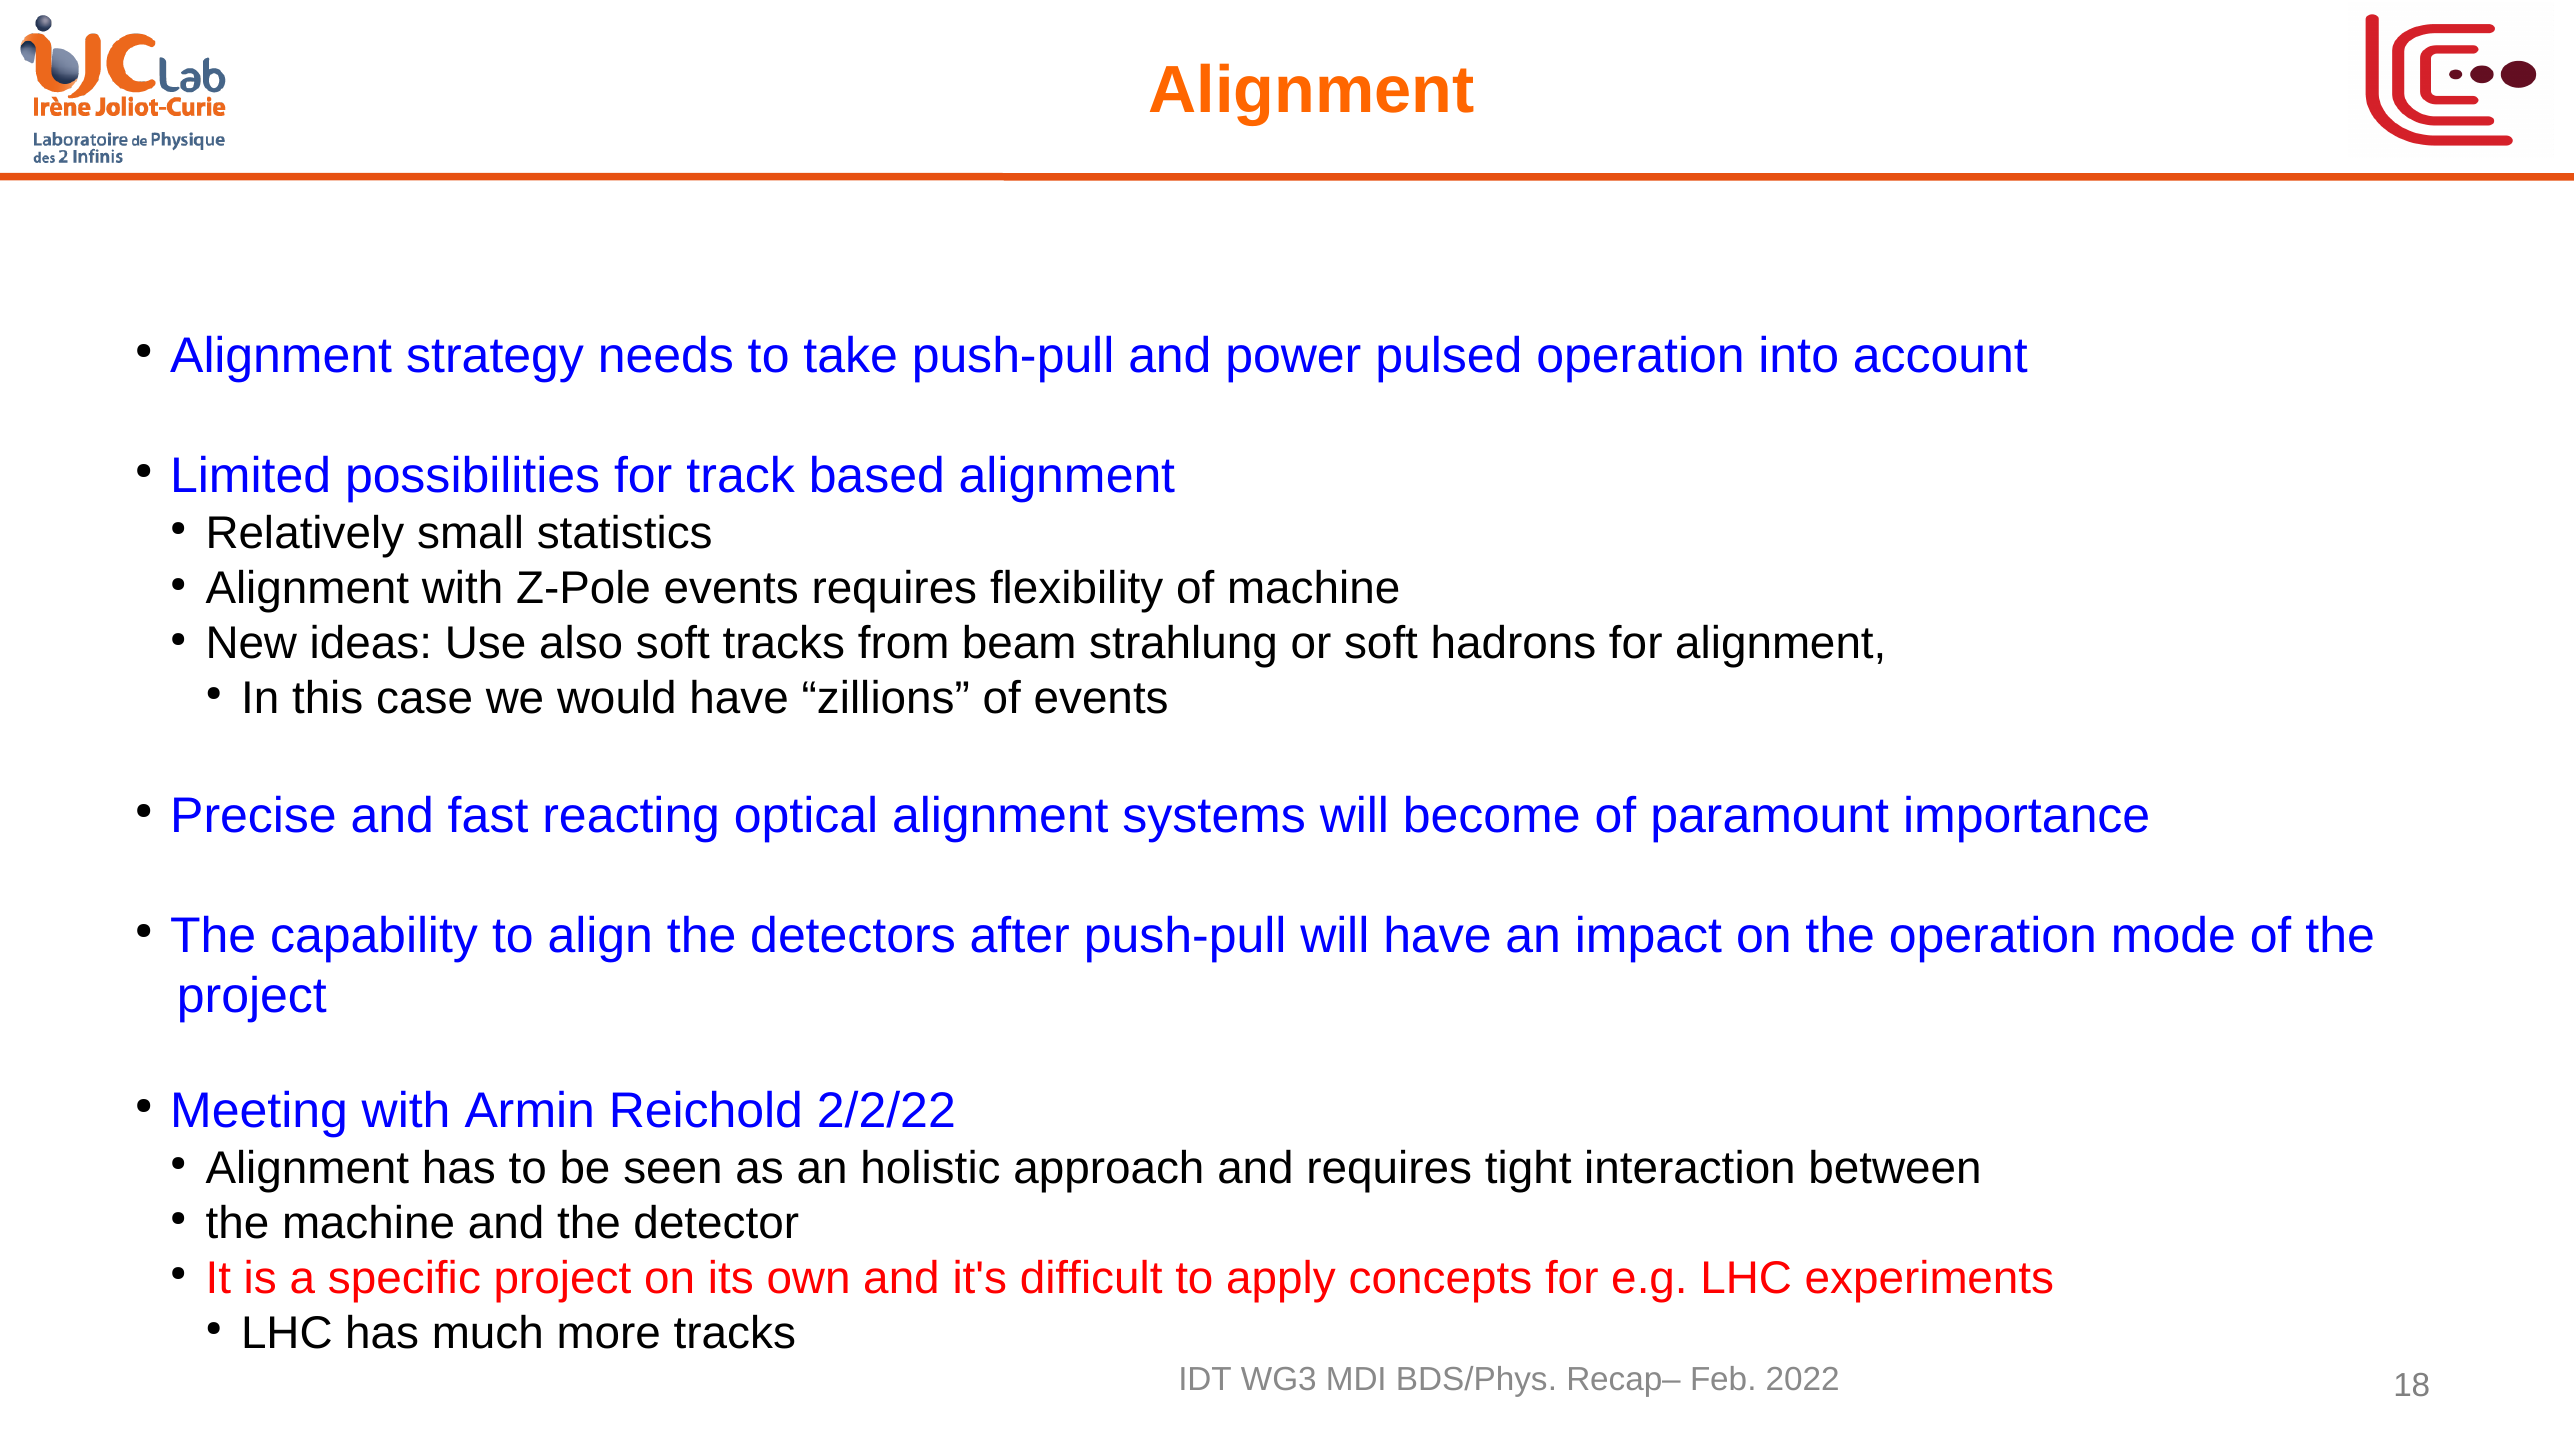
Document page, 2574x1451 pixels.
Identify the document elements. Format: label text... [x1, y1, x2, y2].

picture [4, 0, 241, 178]
text_box Alignment strategy needs to take push-pull and power pulsed operation into account Limited possibilities for track based alignment Relatively small statistics Alignment with Z-Pole events requires flexibility of machine New ideas: Use also soft tracks from beam strahlung or soft hadrons for alignment, In this case we would have “zillions” of events Precise and fast reacting optical alignment systems will become of paramount importance The capability to align the detectors after push-pull will have an impact on the operation mode of the project Meeting with Armin Reichold 2/2/22 Alignment has to be seen as an holistic approach and requires tight interaction between the machine and the detector It is a specific project on its own and it's difficult to apply concepts for e.g. LHC experiments LHC has much more tracks [120, 255, 2393, 1420]
title Alignment [226, 9, 2415, 162]
picture [2348, 2, 2554, 158]
